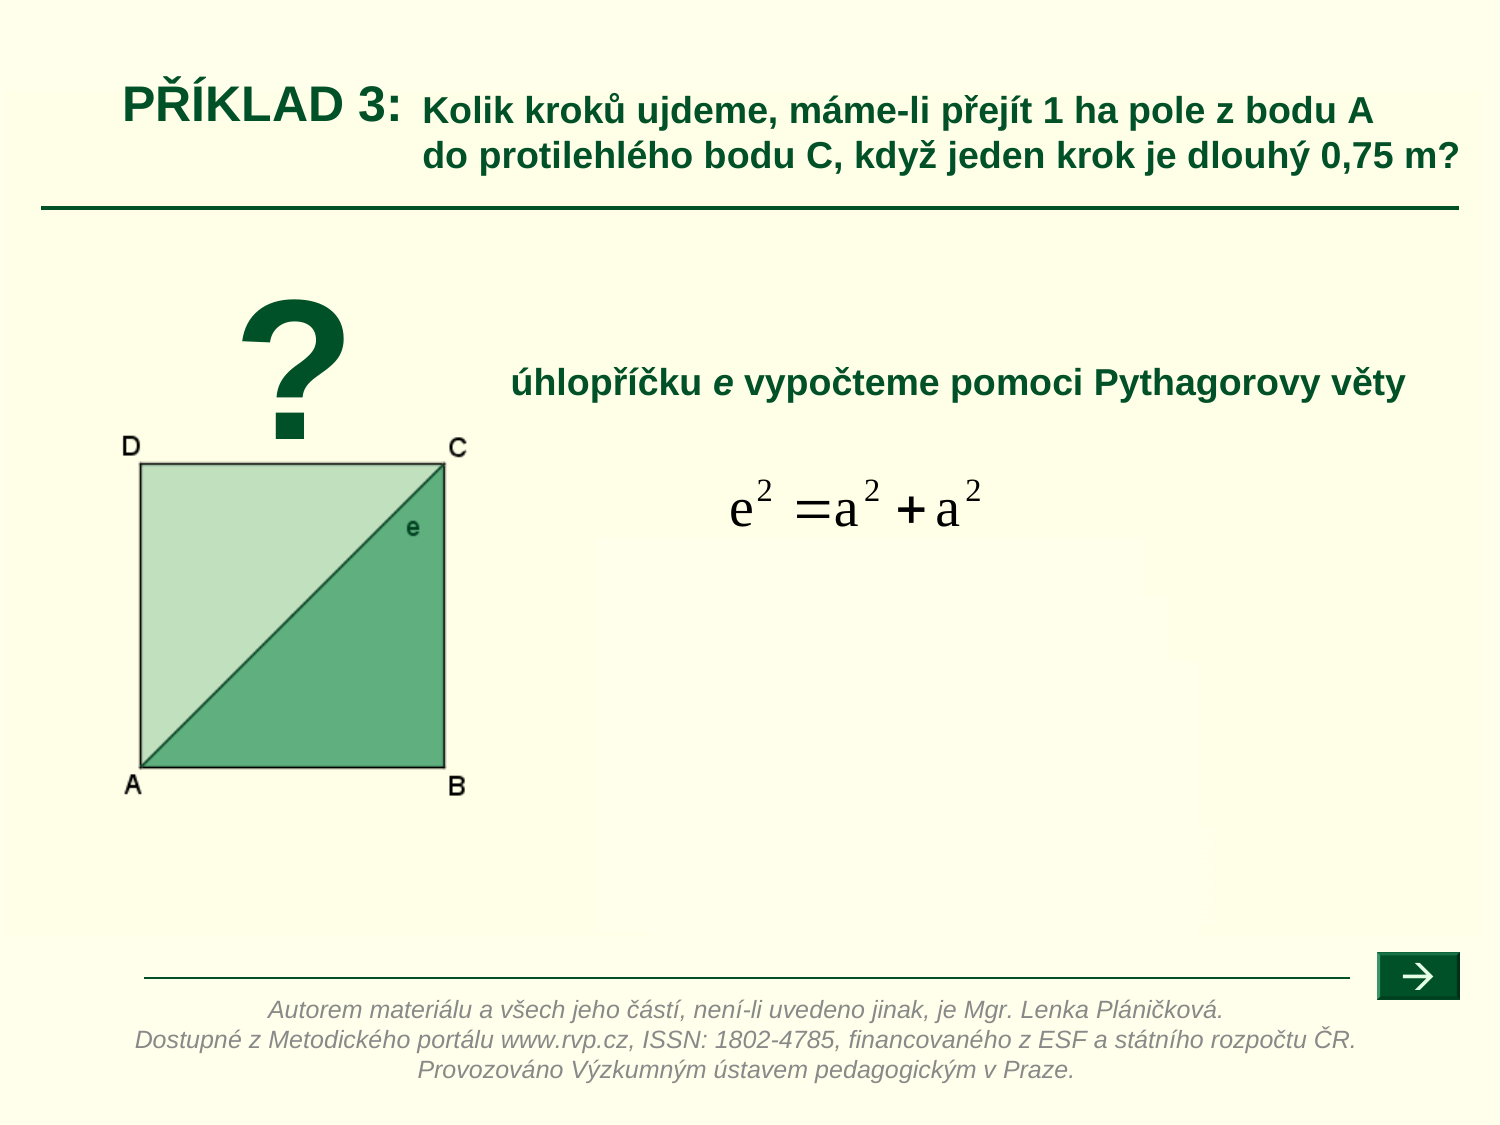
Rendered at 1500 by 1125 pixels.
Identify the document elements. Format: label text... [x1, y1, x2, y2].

text_box Kolik kroků ujdeme, máme-li přejít 1 ha pole z bodu A do protilehlého bodu C, když jeden krok je dlouhý 0,75 m? [407, 78, 1500, 184]
picture [5, 90, 1482, 940]
chart [721, 463, 1145, 597]
text_box ? [218, 231, 384, 488]
title PŘÍKLAD 3: [106, 54, 420, 149]
text_box úhlopříčku e vypočteme pomoci Pythagorovy věty [495, 349, 1436, 411]
text_box  [1381, 956, 1456, 996]
text_box Autorem materiálu a všech jeho částí, není-li uvedeno jinak, je Mgr. Lenka Pláničková. Dostupné z Metodického portálu www.rvp.cz, ISSN: 1802-4785, financovaného z ESF a státního rozpočtu ČR. Provozováno Výzkumným ústavem pedagogickým v Praze. [40, 997, 1454, 1080]
